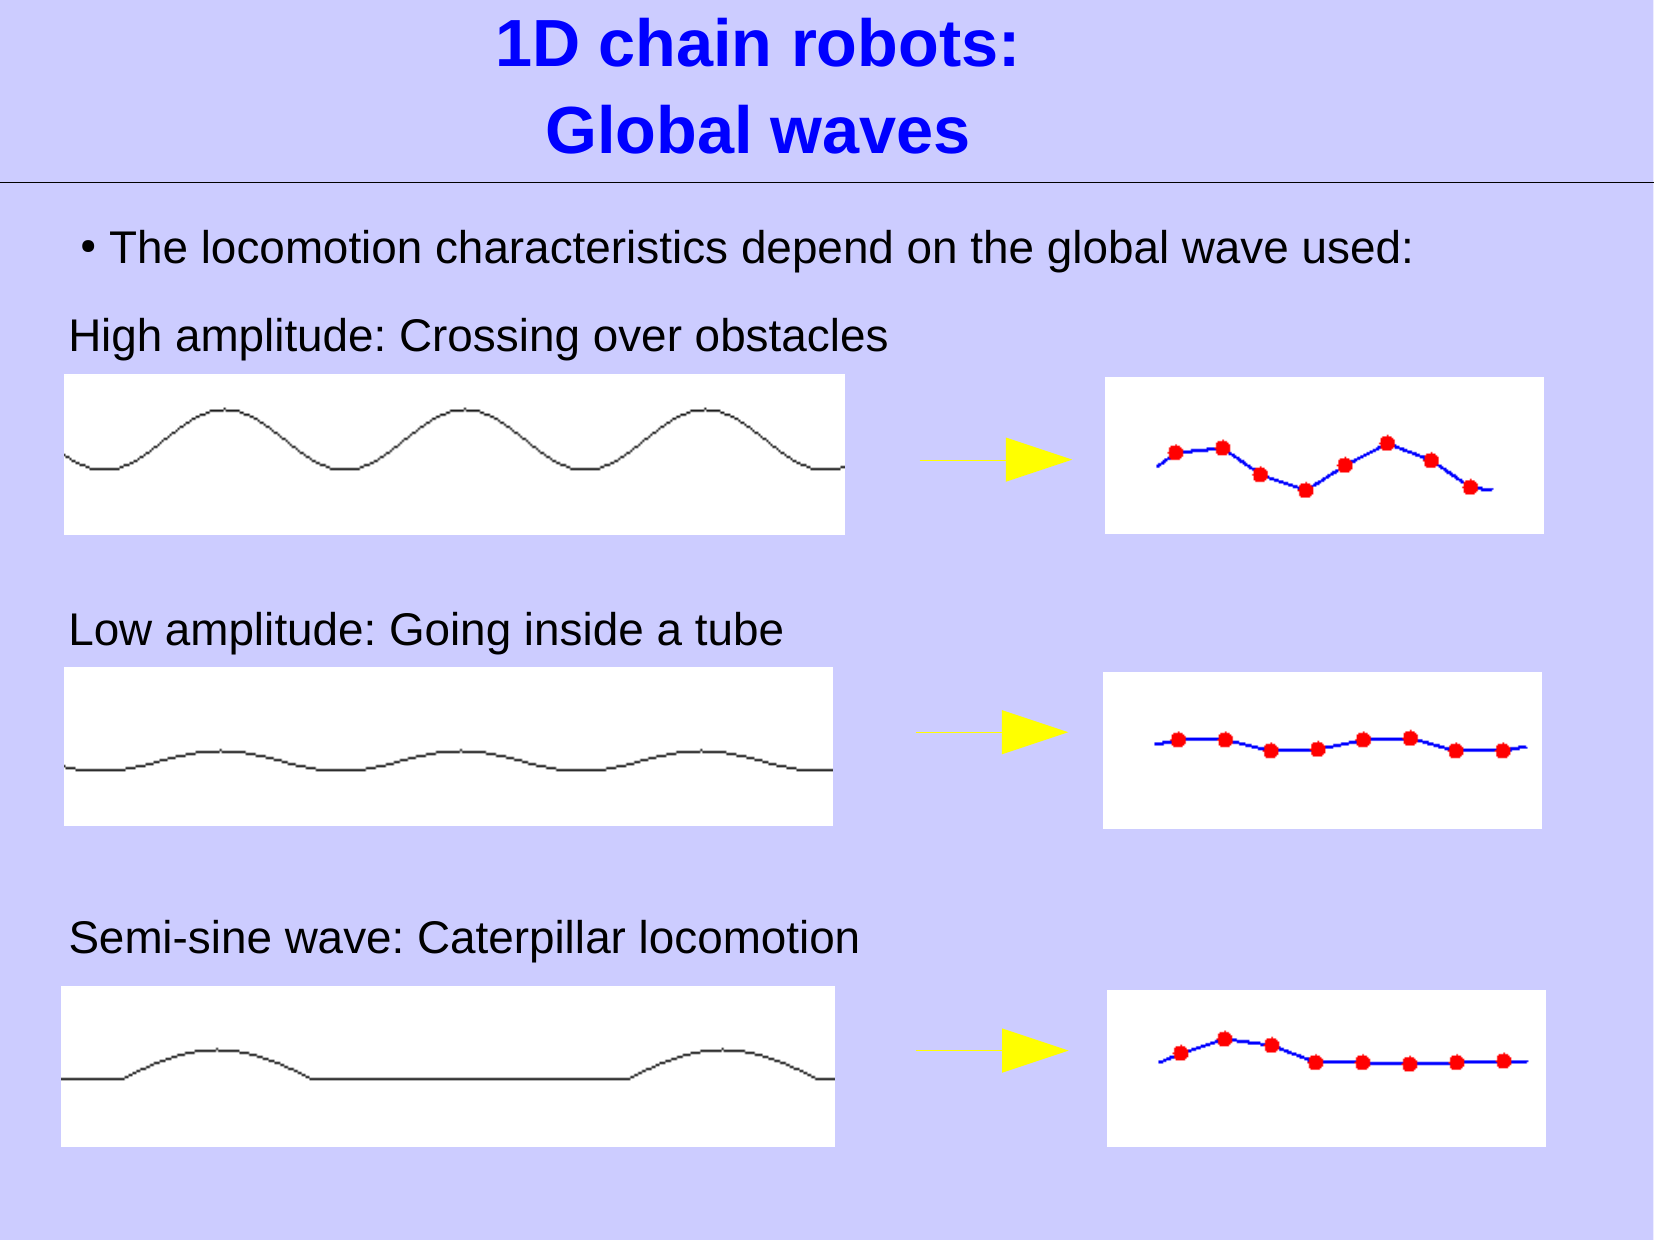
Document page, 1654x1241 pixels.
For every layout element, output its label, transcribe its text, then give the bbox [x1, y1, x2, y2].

text_box High amplitude: Crossing over obstacles [68, 310, 890, 362]
picture [61, 986, 835, 1147]
picture [64, 374, 845, 535]
picture [1103, 672, 1542, 829]
text_box Semi-sine wave: Caterpillar locomotion [68, 912, 862, 964]
text_box The locomotion characteristics depend on the global wave used: [80, 222, 1528, 288]
picture [64, 667, 833, 826]
text_box Low amplitude: Going inside a tube [68, 603, 785, 655]
title 1D chain robots: Global waves [120, 0, 1396, 176]
picture [1105, 377, 1544, 535]
picture [1107, 990, 1546, 1147]
